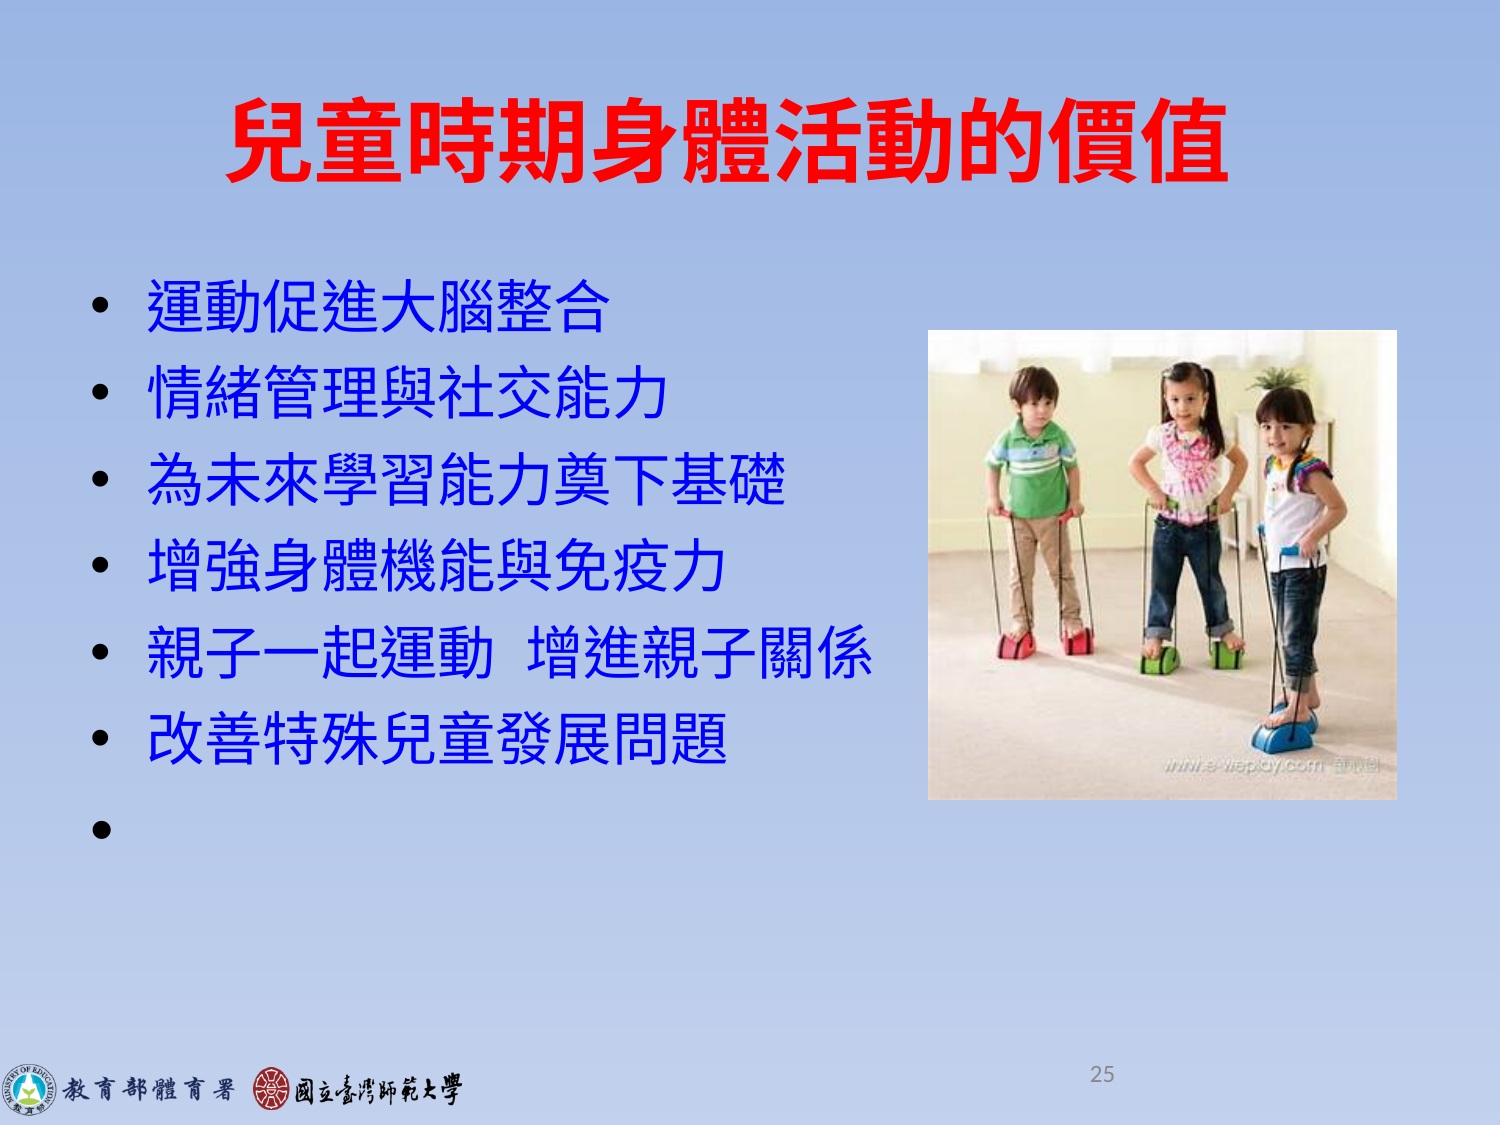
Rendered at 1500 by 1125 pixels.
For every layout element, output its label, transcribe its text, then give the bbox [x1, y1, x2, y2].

text_box [1074, 1042, 1426, 1103]
picture [928, 331, 1397, 800]
list 運動促進大腦整合 情緒管理與社交能力 為未來學習能力奠下基礎 增強身體機能與免疫力 親子一起運動 增進親子關係 改善特殊兒童發展問題 [75, 262, 1426, 1005]
title 兒童時期身體活動的價值 [75, 45, 1426, 233]
